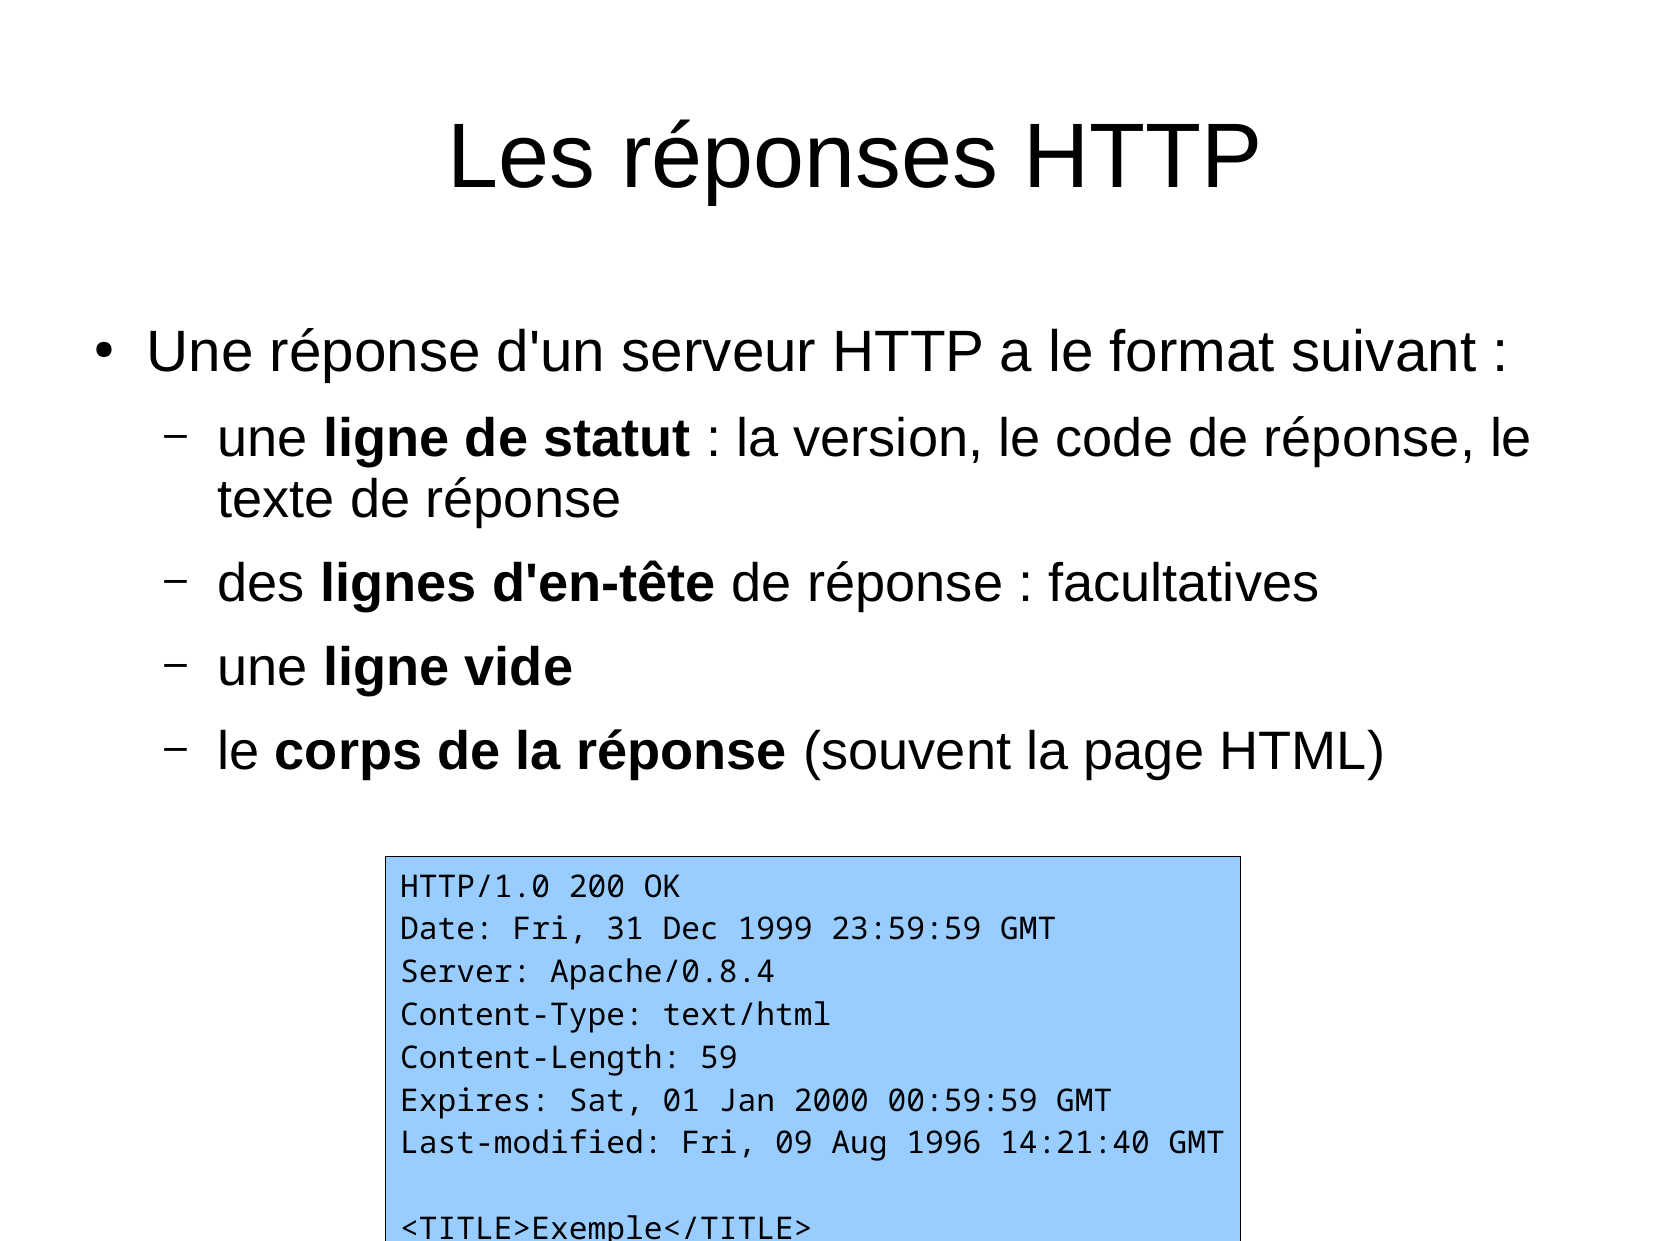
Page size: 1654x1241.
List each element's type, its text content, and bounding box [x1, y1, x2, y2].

list Une réponse d'un serveur HTTP a le format suivant : une ligne de statut : la version, le code de réponse, le texte de réponse des lignes d'en-tête de réponse : facultatives une ligne vide le corps de la réponse (souvent la page HTML) [75, 318, 1595, 1176]
text_box HTTP/1.0 200 OK Date: Fri, 31 Dec 1999 23:59:59 GMT Server: Apache/0.8.4 Content-Type: text/html Content-Length: 59 Expires: Sat, 01 Jan 2000 00:59:59 GMT Last-modified: Fri, 09 Aug 1996 14:21:40 GMT <TITLE>Exemple</TITLE> <P>Ceci est une page d'exemple.</P> [385, 856, 1241, 1184]
title Les réponses HTTP [108, 104, 1604, 207]
